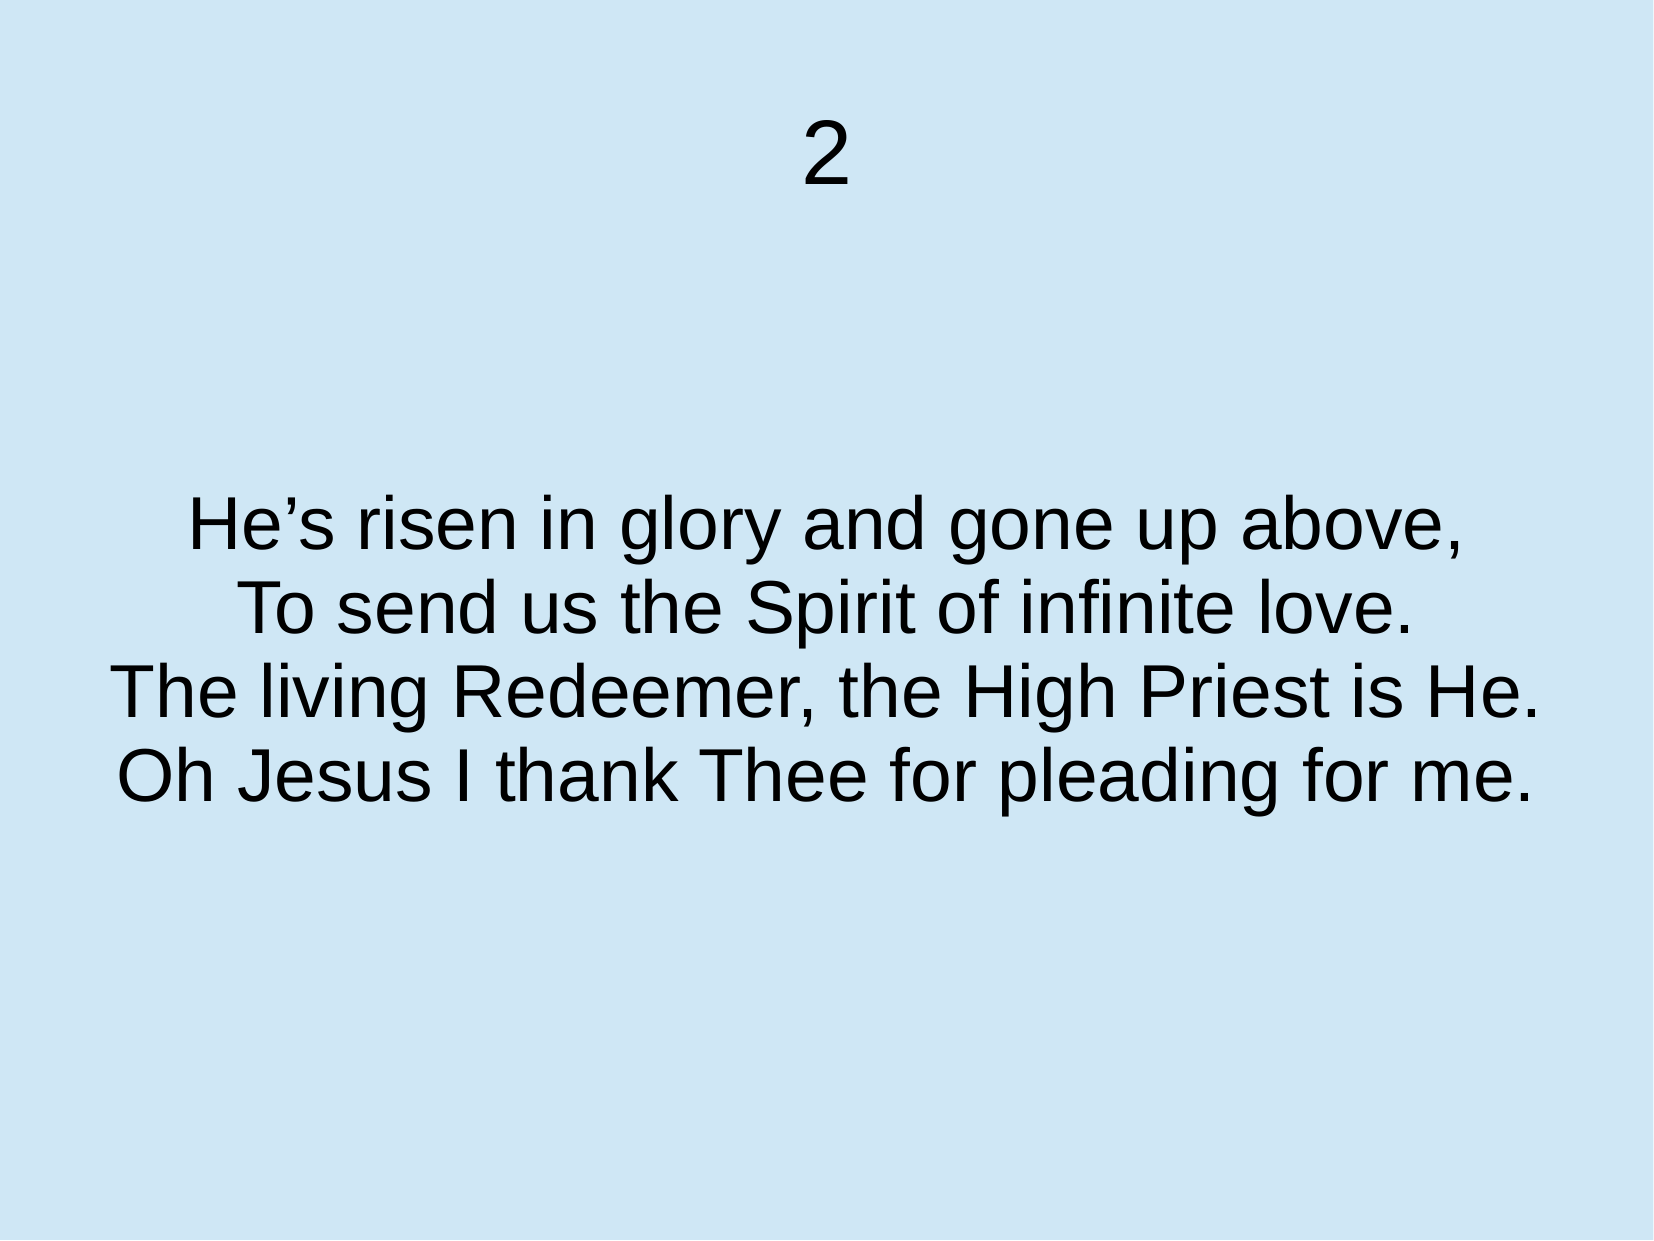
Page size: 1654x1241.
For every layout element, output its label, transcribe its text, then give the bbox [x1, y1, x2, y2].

title 2 [82, 49, 1571, 257]
subtitle He’s risen in glory and gone up above, To send us the Spirit of infinite love. The living Redeemer, the High Priest is He. Oh Jesus I thank Thee for pleading for me. [82, 290, 1571, 1010]
